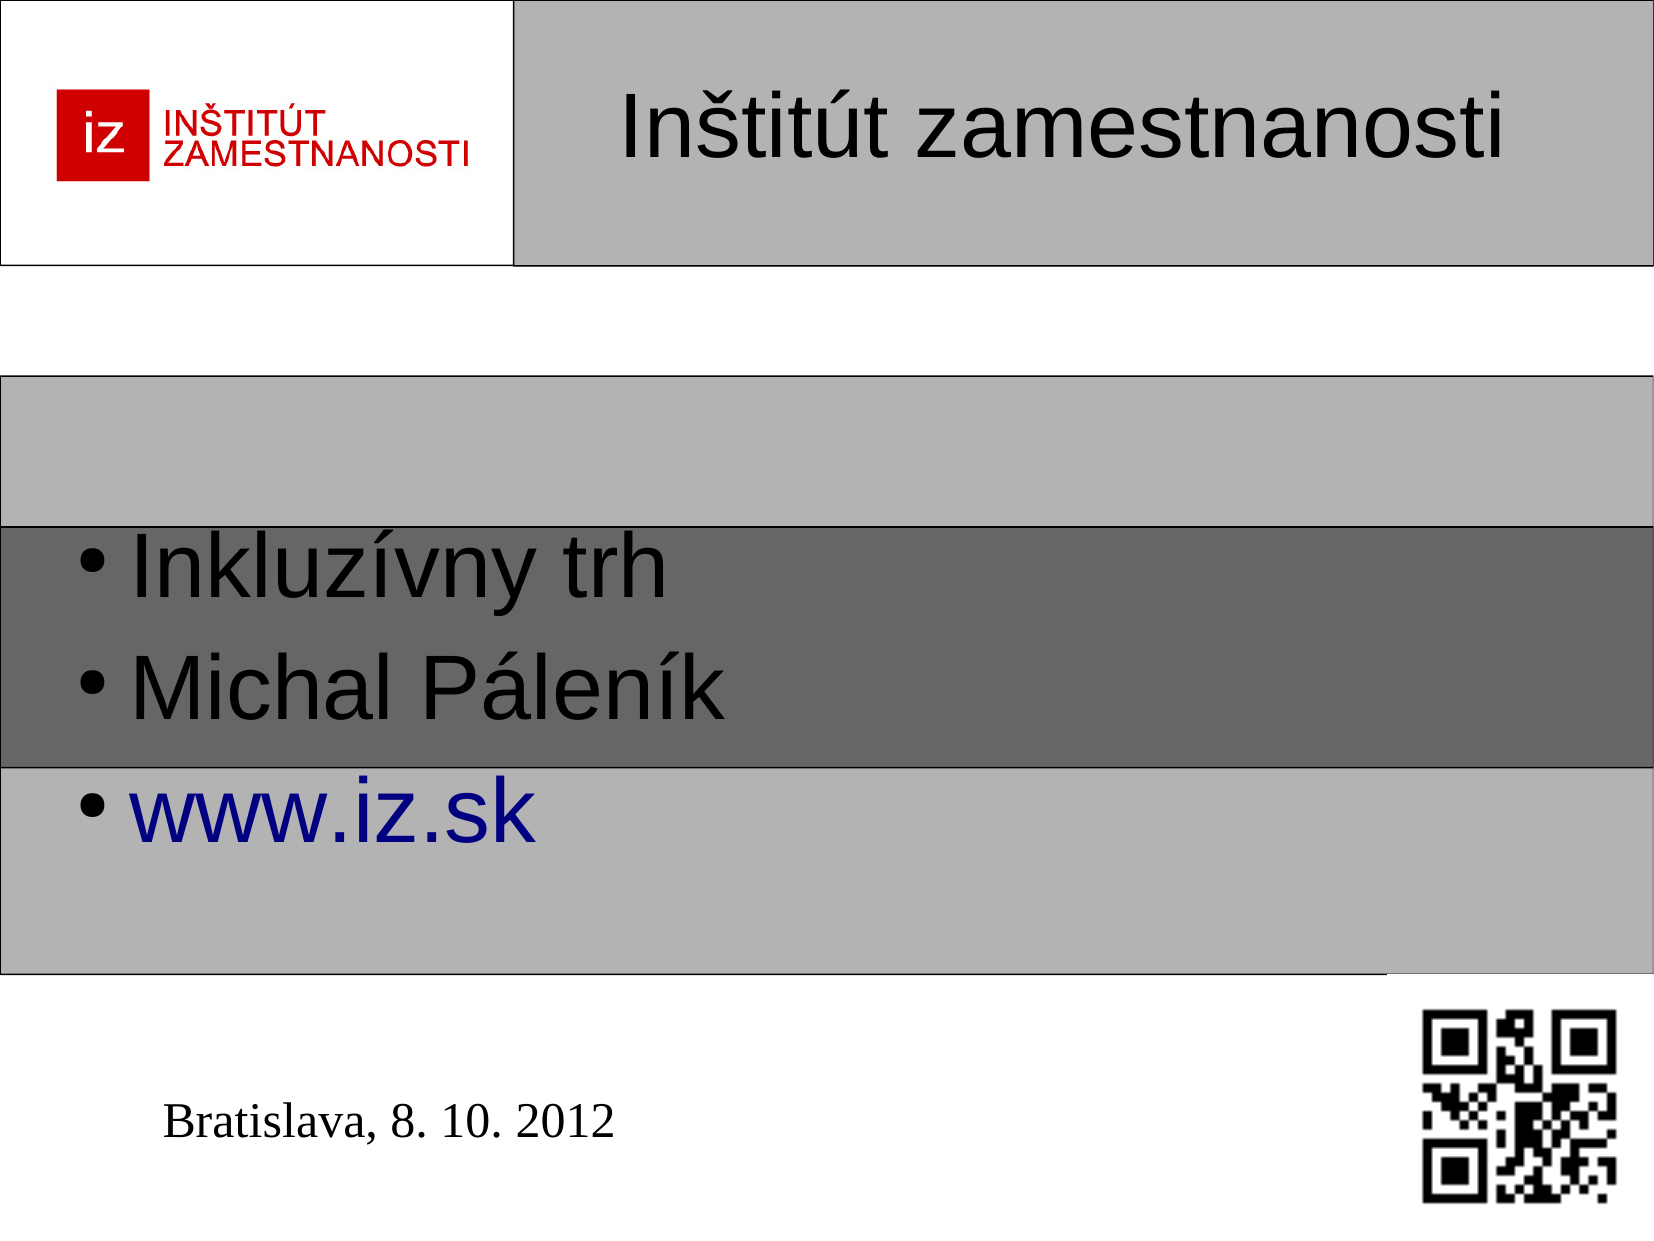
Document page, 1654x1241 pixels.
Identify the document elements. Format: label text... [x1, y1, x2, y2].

list Inkluzívny trh Michal Páleník www.iz.sk [59, 531, 1506, 880]
text_box Bratislava, 8. 10. 2012 [147, 1092, 1329, 1163]
picture [1387, 974, 1654, 1241]
title Inštitút zamestnanosti [561, 29, 1565, 237]
text_box [0, 376, 1654, 975]
picture [5, 8, 512, 257]
